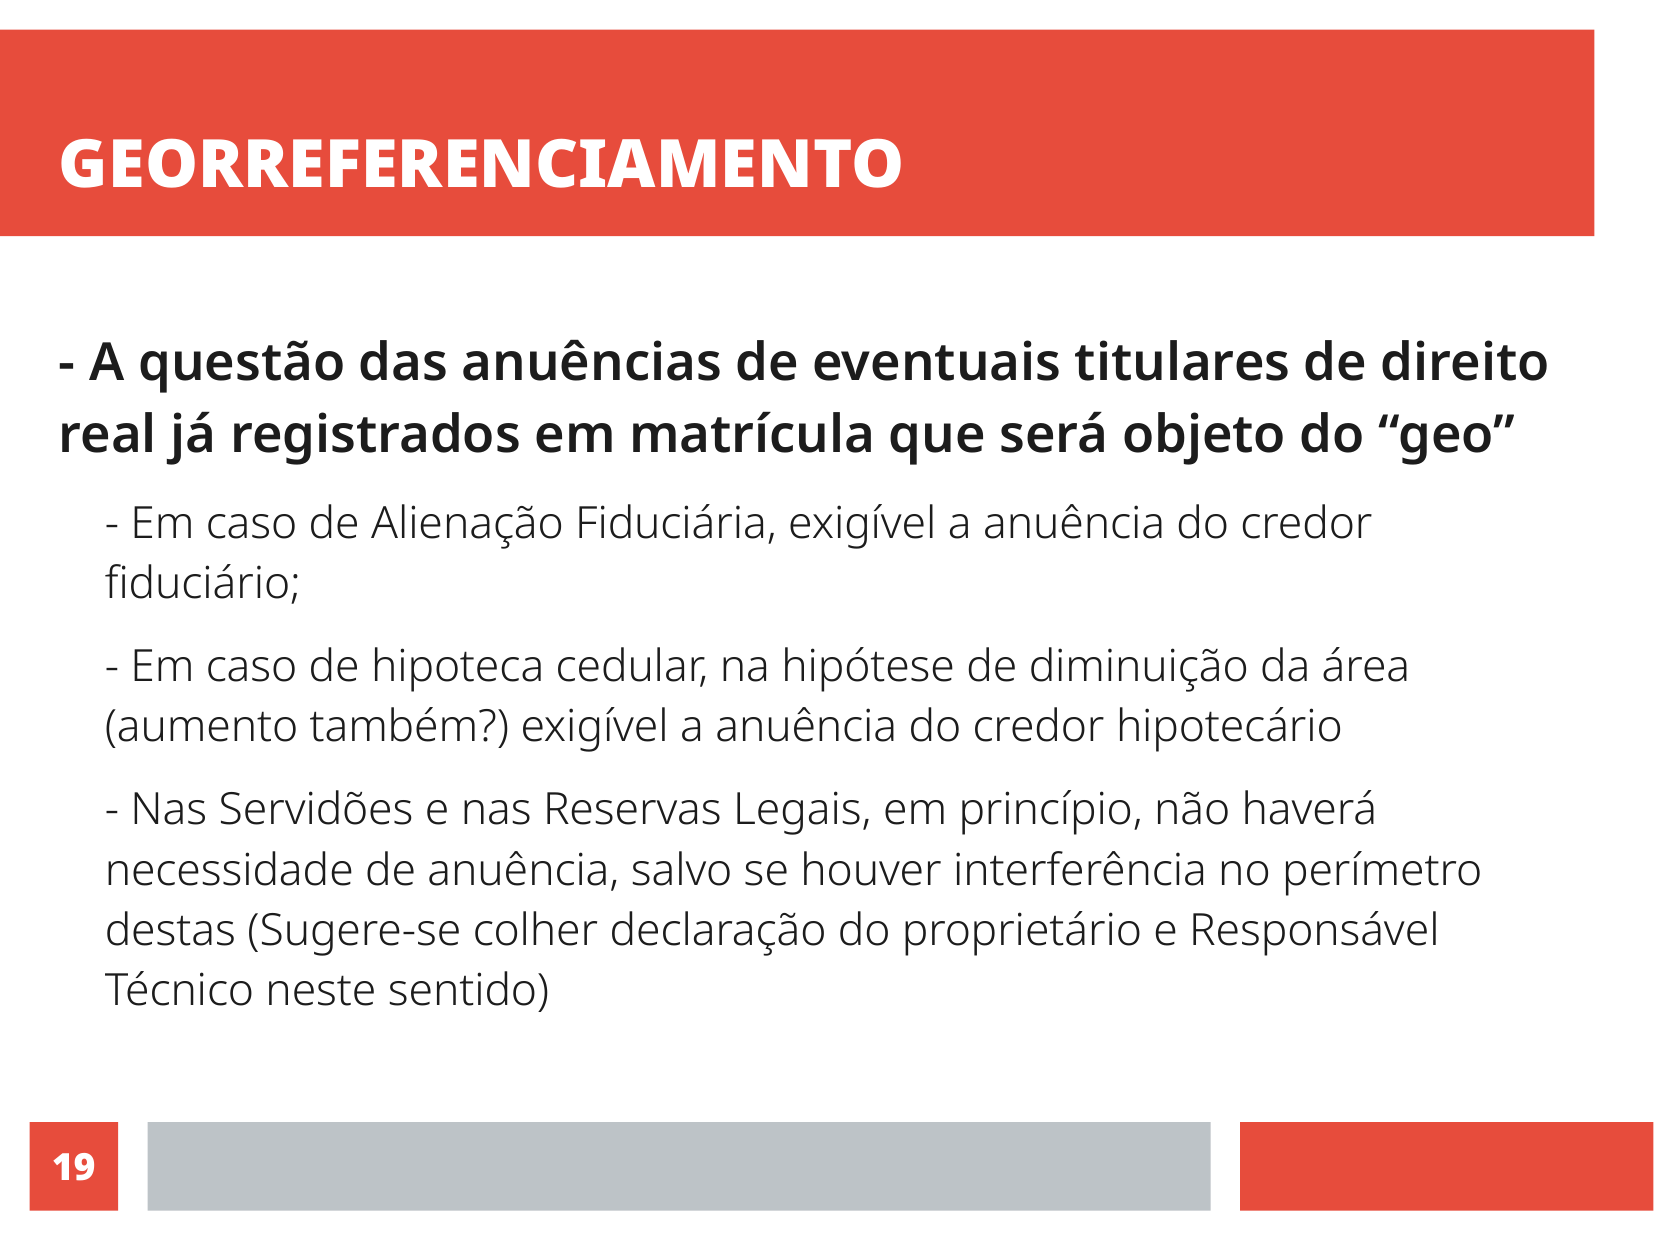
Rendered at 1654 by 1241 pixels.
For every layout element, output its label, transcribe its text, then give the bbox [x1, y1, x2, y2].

title GEORREFERENCIAMENTO [59, 59, 1595, 207]
list - A questão das anuências de eventuais titulares de direito real já registrados em matrícula que será objeto do “geo” - Em caso de Alienação Fiduciária, exigível a anuência do credor fiduciário; - Em caso de hipoteca cedular, na hipótese de diminuição da área (aumento também?) exigível a anuência do credor hipotecário - Nas Servidões e nas Reservas Legais, em princípio, não haverá necessidade de anuência, salvo se houver interferência no perímetro destas (Sugere-se colher declaração do proprietário e Responsável Técnico neste sentido) [59, 324, 1565, 1093]
